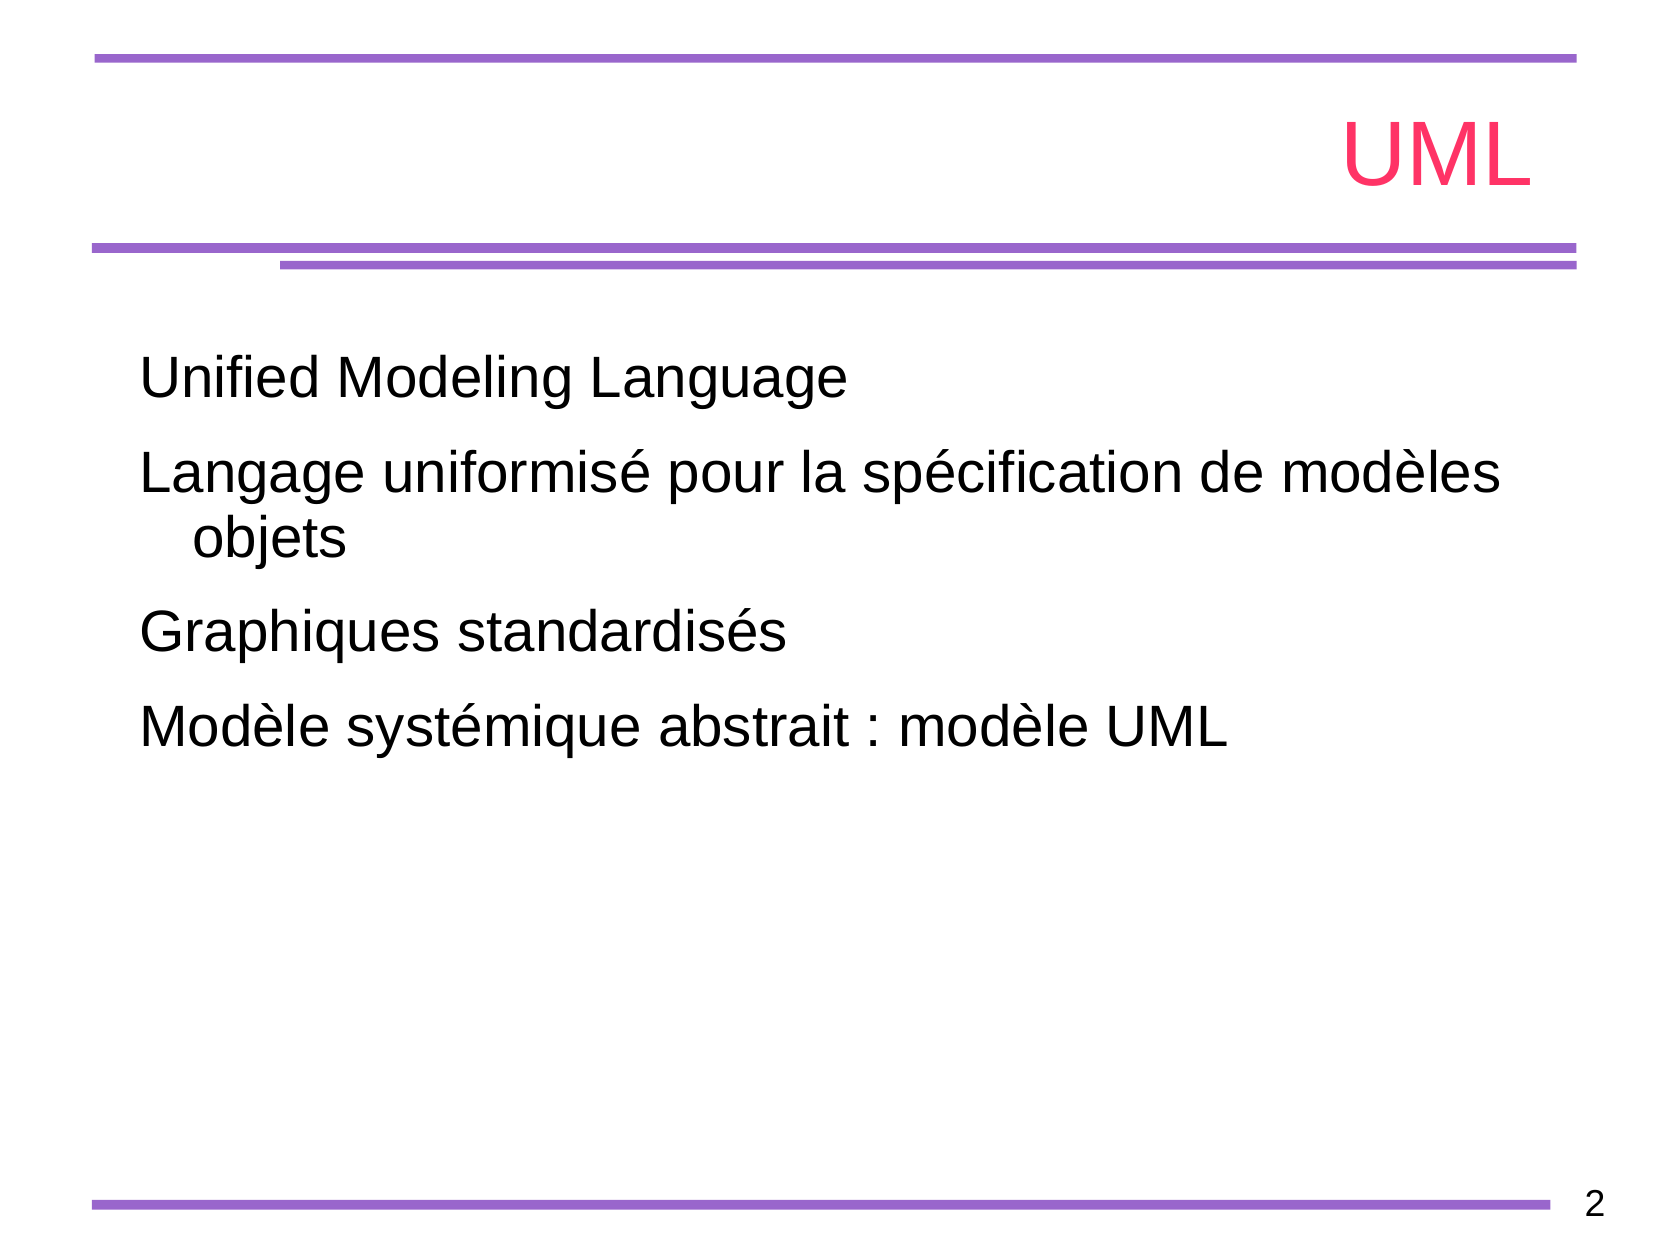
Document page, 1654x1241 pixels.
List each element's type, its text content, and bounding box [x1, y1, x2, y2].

title UML [121, 49, 1534, 257]
list Unified Modeling Language Langage uniformisé pour la spécification de modèles objets Graphiques standardisés Modèle systémique abstrait : modèle UML [121, 344, 1534, 1127]
